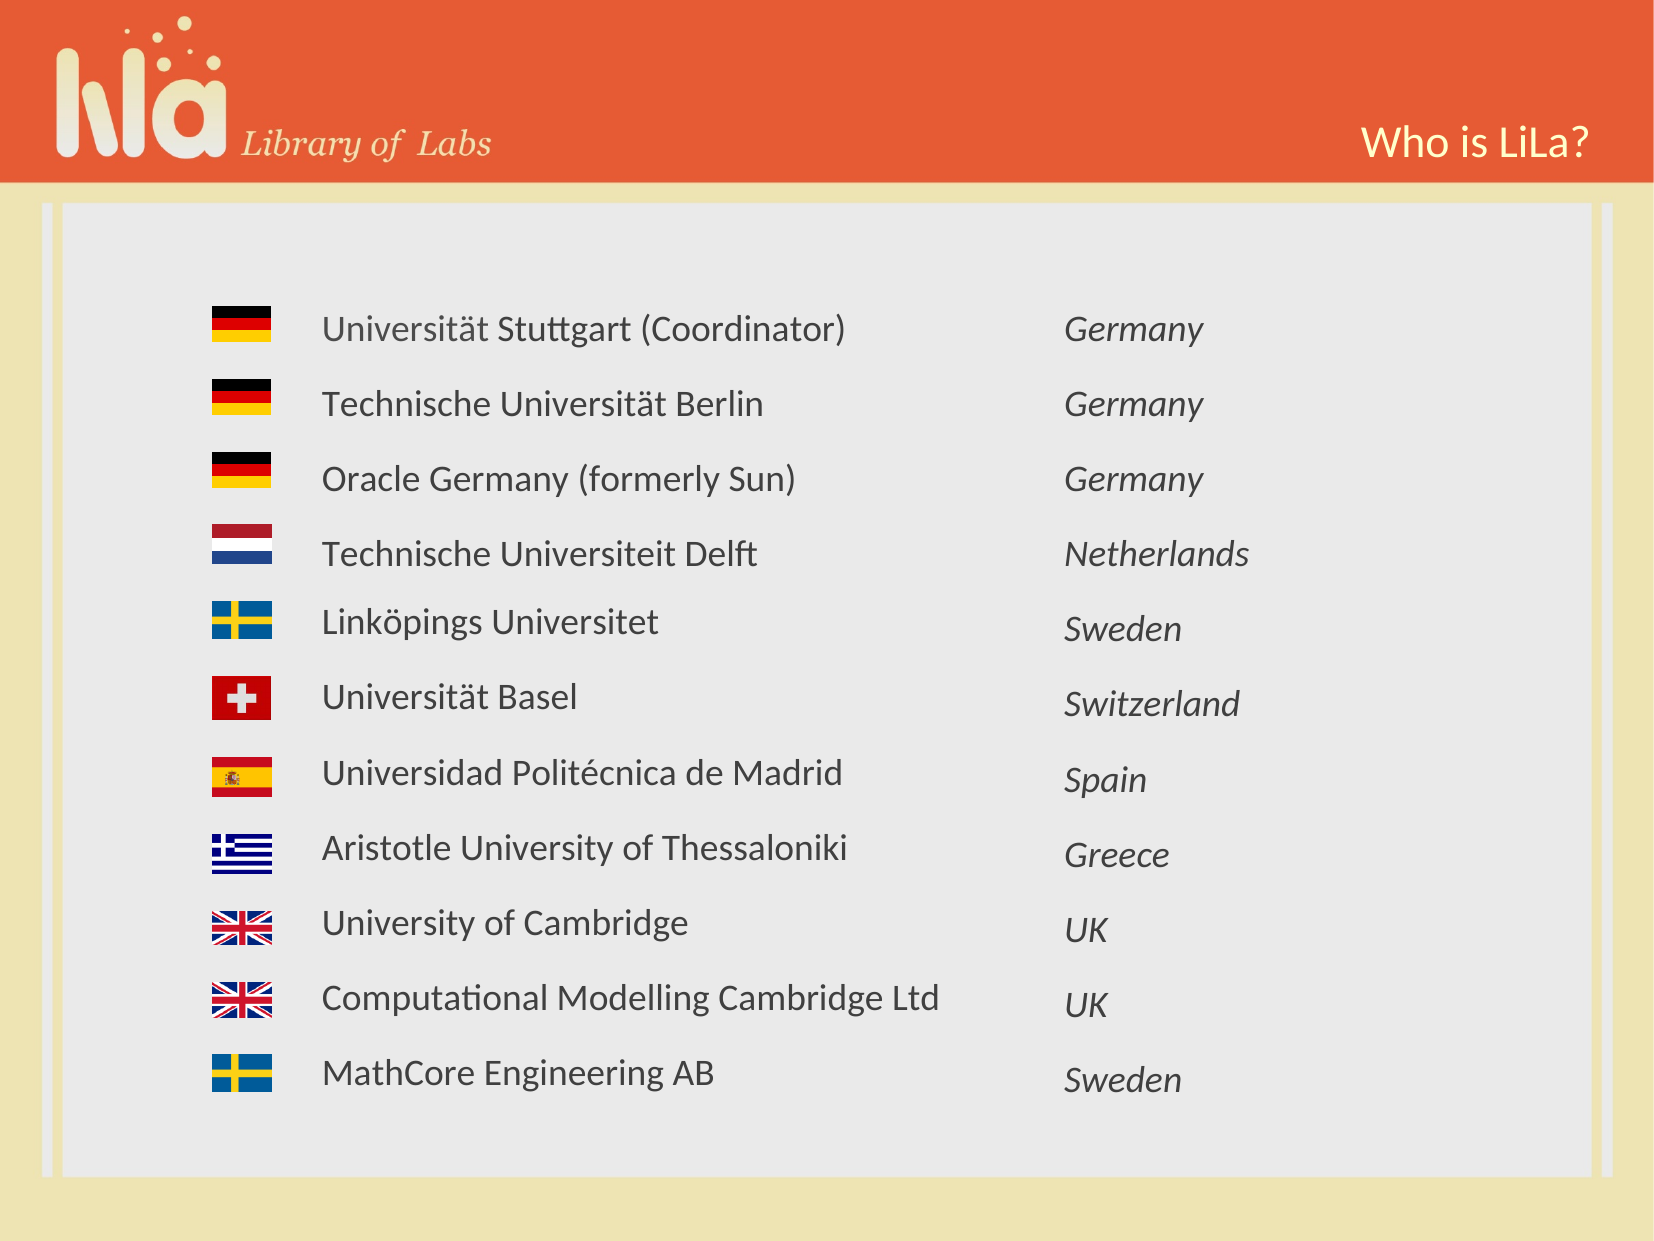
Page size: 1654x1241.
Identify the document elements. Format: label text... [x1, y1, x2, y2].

table_cell Germany [1049, 441, 1465, 516]
picture [0, 0, 1654, 1241]
table_cell Technische Universiteit Delft [307, 516, 1049, 591]
table_header Universität Stuttgart (Coordinator) [307, 291, 1049, 366]
table_cell Germany [1049, 366, 1465, 441]
table_cell UK [1049, 967, 1465, 1042]
table_cell Linköpings Universitet [307, 591, 1049, 666]
table_cell Greece [1049, 817, 1465, 892]
table_cell Switzerland [1049, 666, 1465, 742]
table_cell MathCore Engineering AB [307, 1042, 1049, 1117]
table_cell Oracle Germany (formerly Sun) [307, 441, 1049, 516]
table_cell UK [1049, 892, 1465, 967]
table_header Germany [1049, 291, 1465, 366]
table_cell Computational Modelling Cambridge Ltd [307, 967, 1049, 1042]
table_cell Netherlands [1049, 516, 1465, 591]
list Who is LiLa? [744, 112, 1592, 172]
table_cell Spain [1049, 742, 1465, 817]
table_cell Technische Universität Berlin [307, 366, 1049, 441]
table_cell Sweden [1049, 591, 1465, 666]
table_cell Universität Basel [307, 666, 1049, 742]
table_cell Universidad Politécnica de Madrid [307, 742, 1049, 817]
table_cell University of Cambridge [307, 892, 1049, 967]
table_cell Aristotle University of Thessaloniki [307, 817, 1049, 892]
table_cell Sweden [1049, 1042, 1465, 1117]
